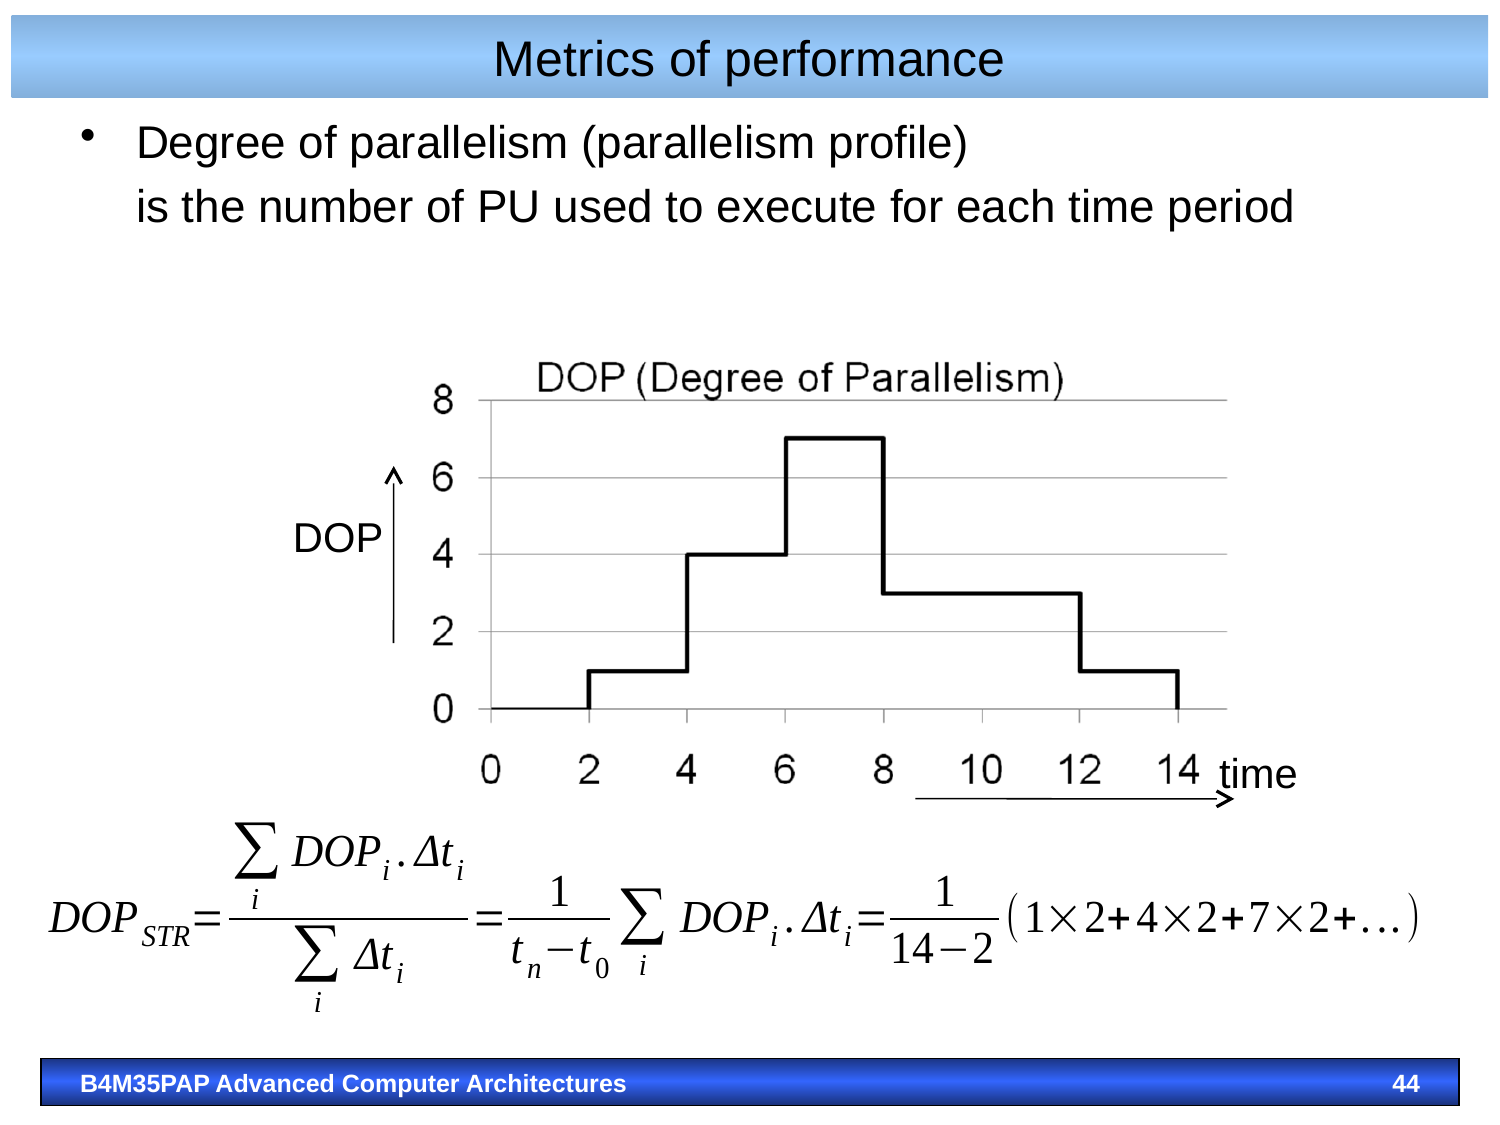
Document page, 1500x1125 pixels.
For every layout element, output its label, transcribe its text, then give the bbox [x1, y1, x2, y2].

text_box time [1204, 739, 1313, 805]
text_box Degree of parallelism (parallelism profile) is the number of PU used to execute for each time period [64, 105, 1436, 1043]
title Metrics of performance [11, 15, 1489, 98]
text_box DOP [278, 503, 399, 569]
chart [35, 820, 1434, 1020]
